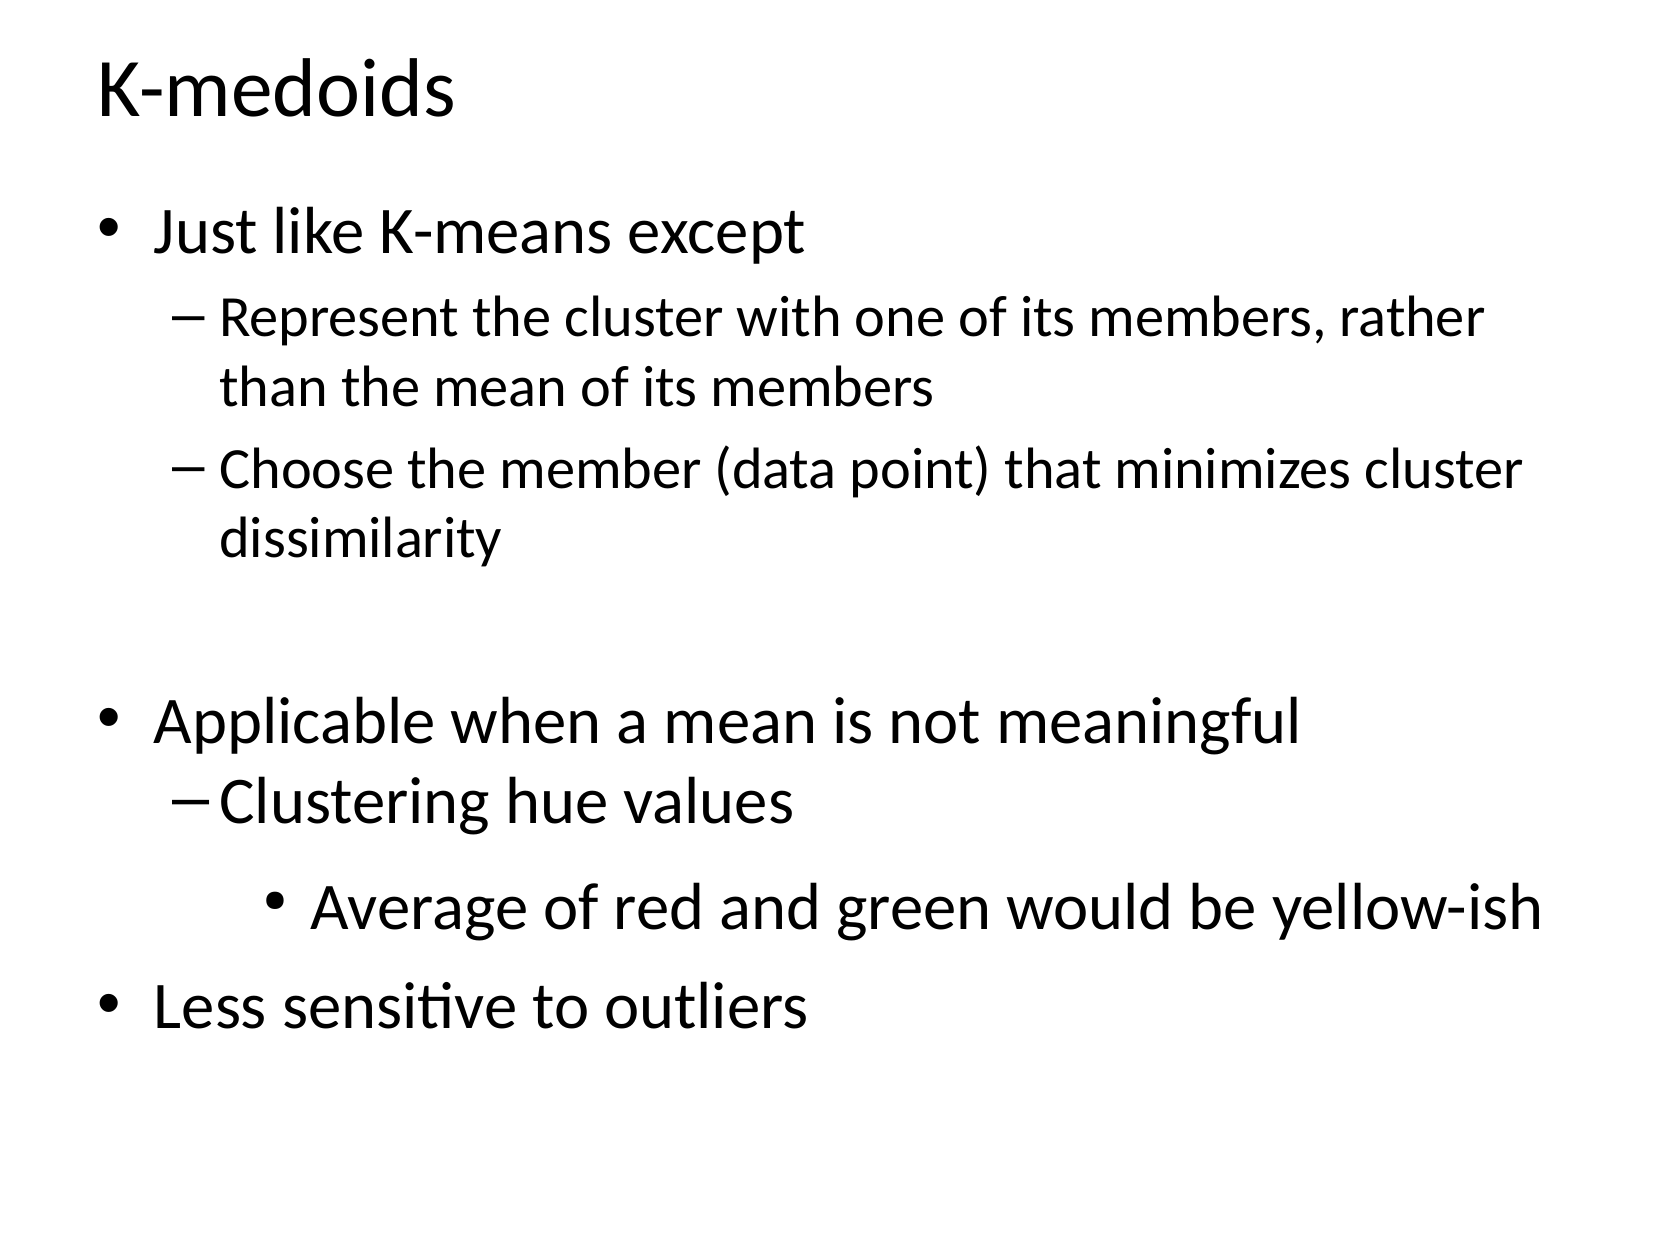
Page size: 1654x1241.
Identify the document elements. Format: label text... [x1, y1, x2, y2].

title K-medoids [82, 0, 1571, 166]
list Just like K-means except Represent the cluster with one of its members, rather than the mean of its members Choose the member (data point) that minimizes cluster dissimilarity Applicable when a mean is not meaningful Clustering hue values Average of red and green would be yellow-ish Less sensitive to outliers [82, 179, 1571, 1108]
